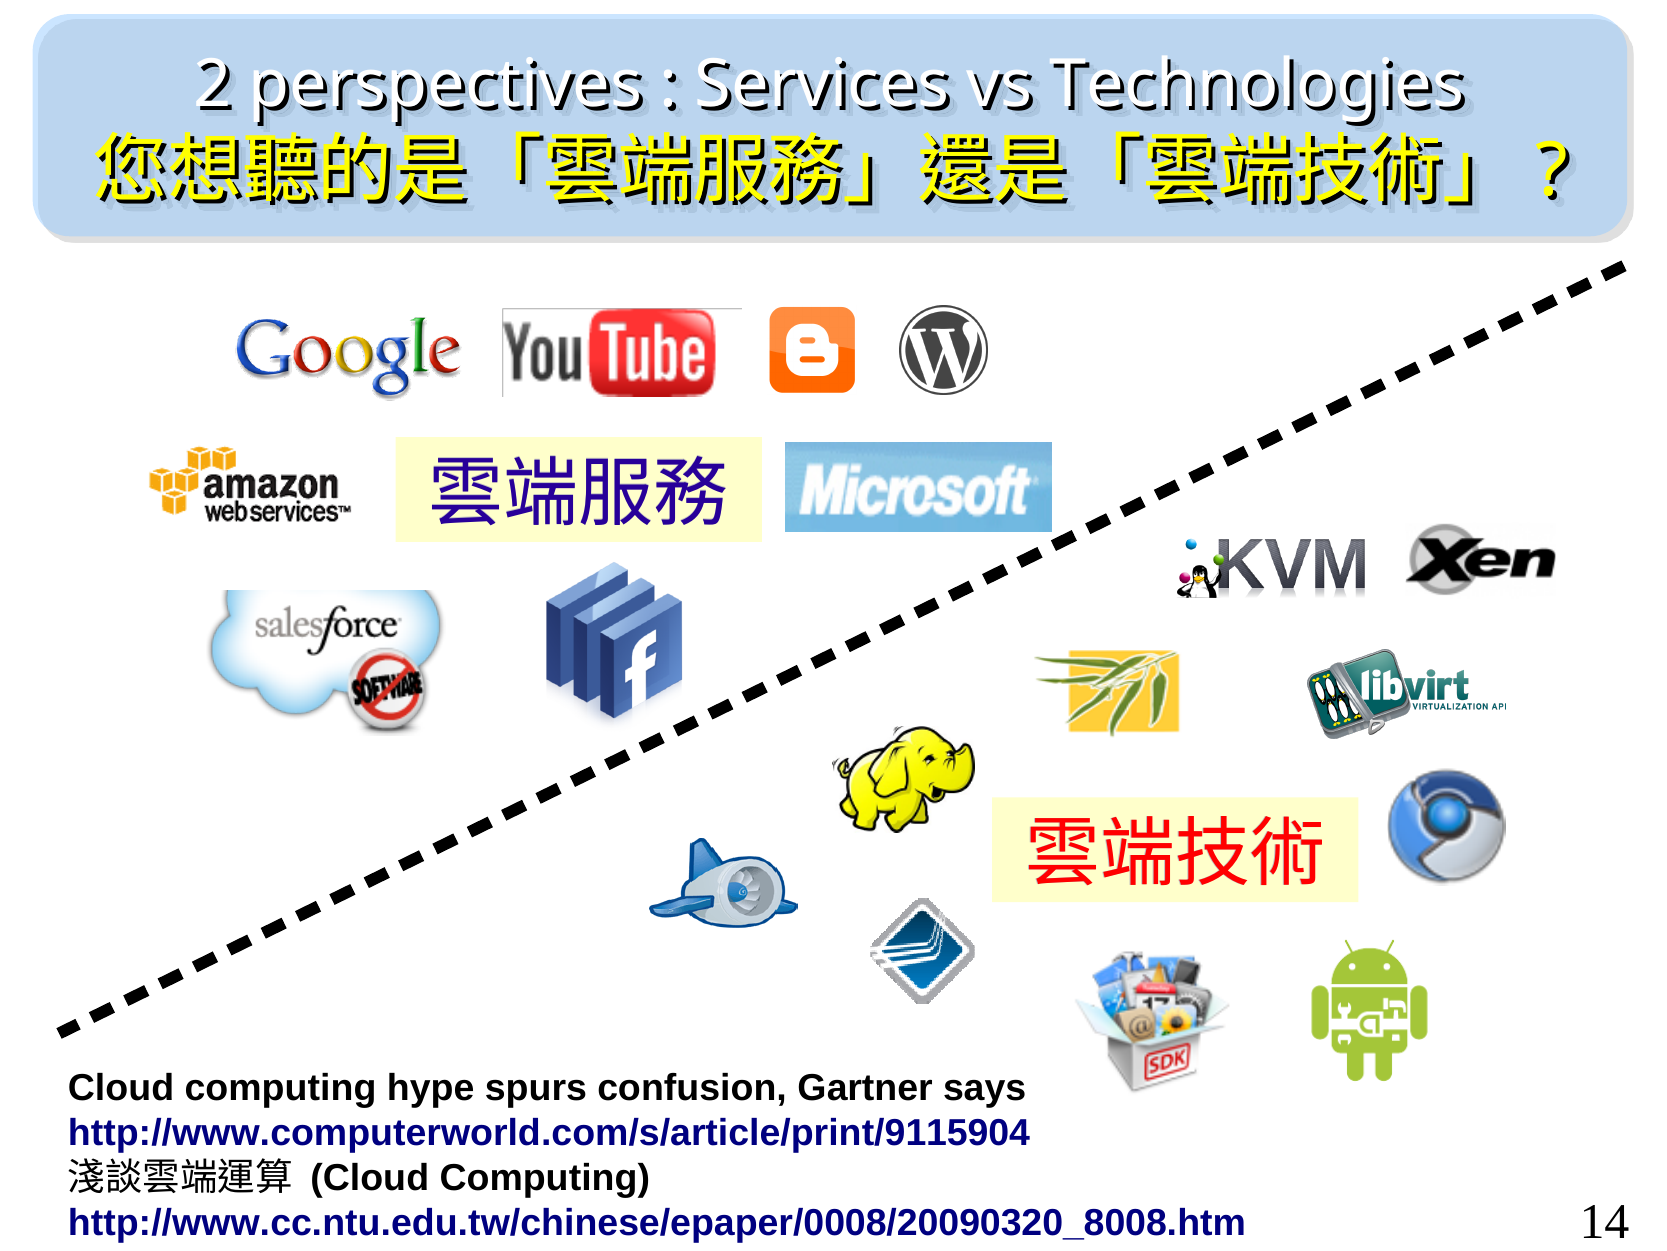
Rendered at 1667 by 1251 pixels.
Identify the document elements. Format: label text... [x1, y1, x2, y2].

picture [1176, 538, 1368, 598]
text_box 2 perspectives : Services vs Technologies 您想聽的是「雲端服務」還是「雲端技術」? [32, 14, 1628, 237]
picture [867, 897, 975, 1004]
picture [1307, 649, 1506, 739]
picture [230, 315, 467, 402]
picture [1051, 927, 1247, 1097]
picture [135, 442, 355, 532]
picture [767, 305, 857, 395]
picture [1405, 508, 1556, 606]
picture [785, 442, 1052, 532]
picture [206, 590, 446, 736]
picture [832, 726, 975, 833]
text_box 雲端技術 [992, 797, 1359, 903]
text_box 雲端服務 [395, 437, 762, 542]
text_box Cloud computing hype spurs confusion, Gartner says http://www.computerworld.com/s/article/print/9115904 淺談雲端運算 (Cloud Computing) http://www.cc.ntu.edu.tw/chinese/epaper/0008/20090320_8008.htm [53, 1055, 1353, 1251]
picture [501, 307, 742, 397]
picture [649, 838, 798, 928]
picture [1299, 930, 1440, 1093]
picture [899, 305, 988, 395]
picture [525, 558, 703, 736]
picture [1387, 767, 1506, 886]
picture [1033, 649, 1196, 739]
